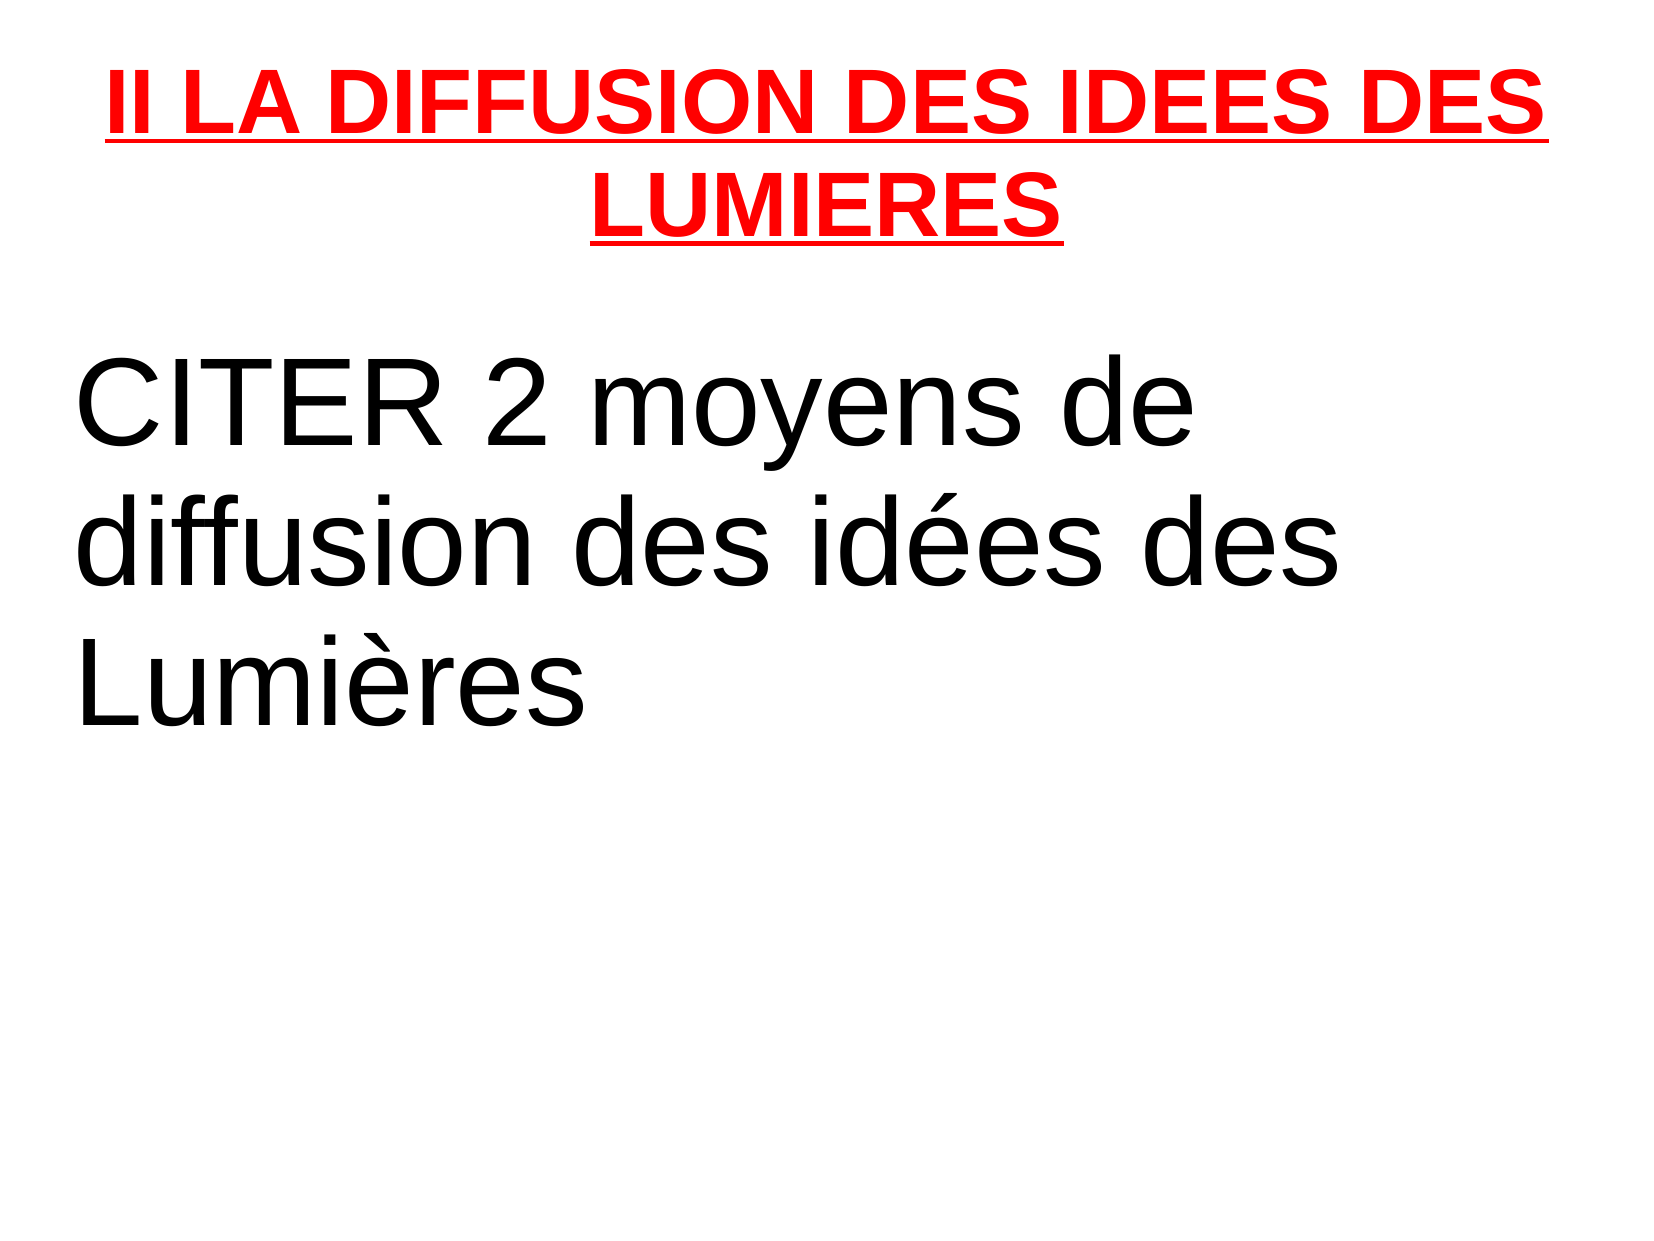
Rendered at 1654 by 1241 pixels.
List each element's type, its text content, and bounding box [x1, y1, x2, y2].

title II LA DIFFUSION DES IDEES DES LUMIERES [82, 50, 1571, 256]
text_box CITER 2 moyens de diffusion des idées des Lumières [59, 324, 1565, 759]
